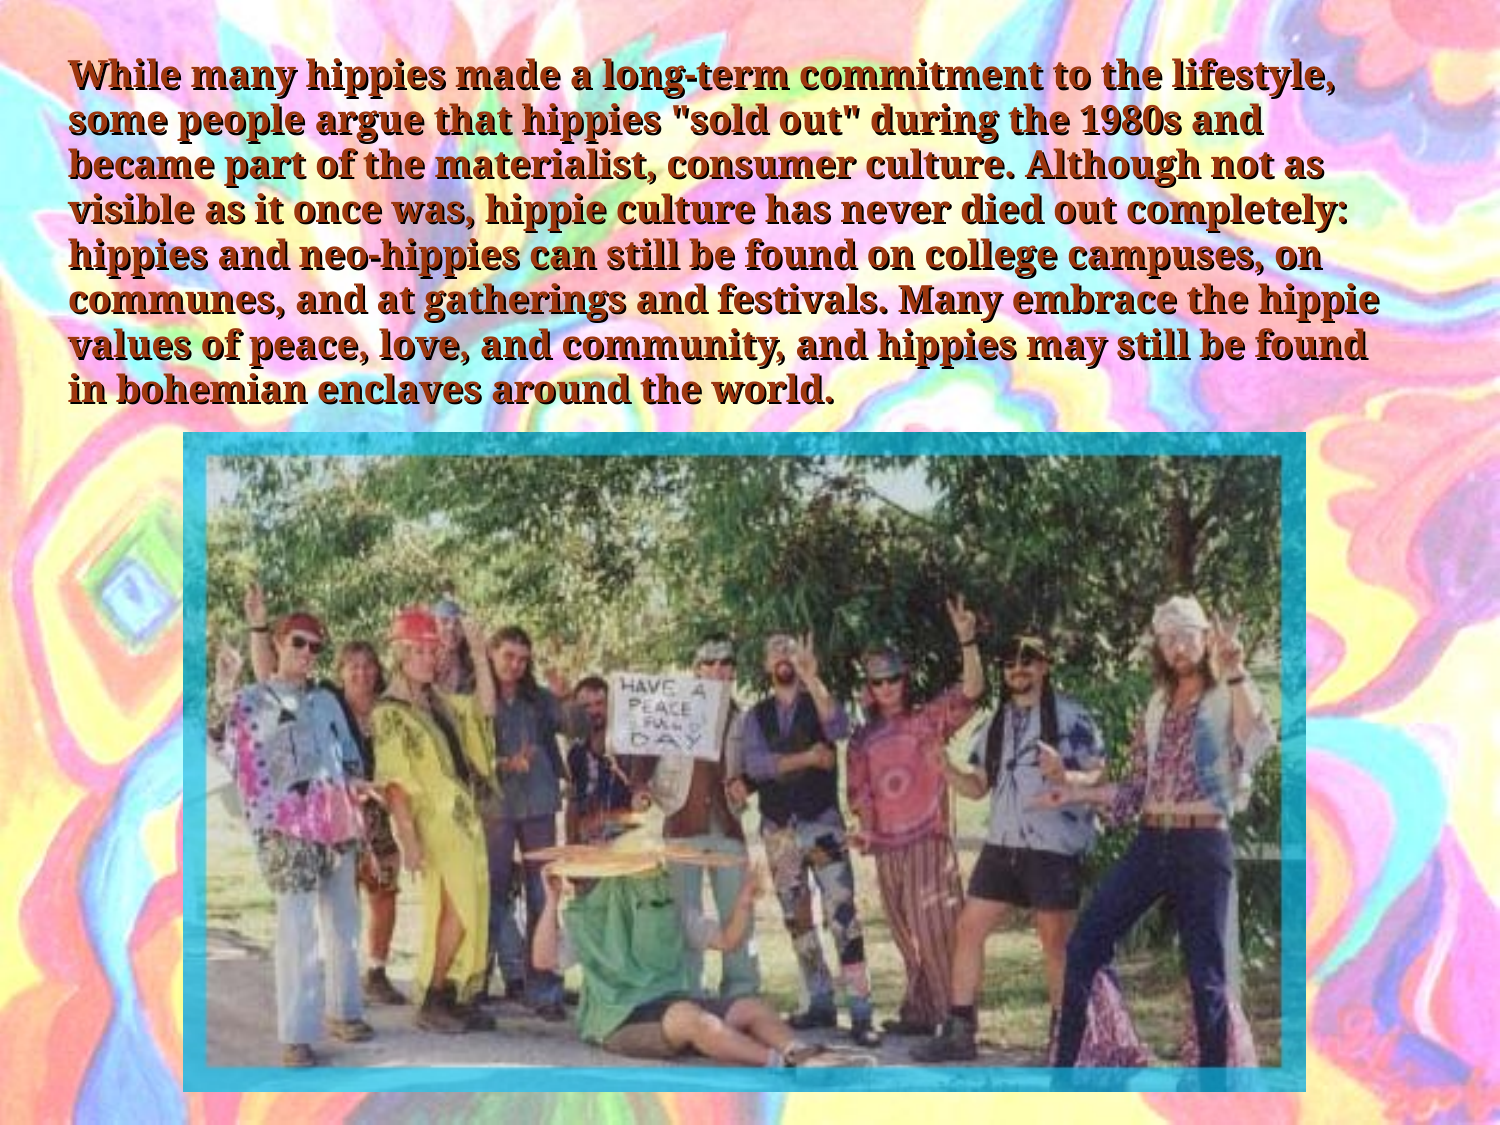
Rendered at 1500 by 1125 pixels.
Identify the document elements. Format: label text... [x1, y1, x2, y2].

text_box While many hippies made a long-term commitment to the lifestyle, some people argue that hippies "sold out" during the 1980s and became part of the materialist, consumer culture. Although not as visible as it once was, hippie culture has never died out completely: hippies and neo-hippies can still be found on college campuses, on communes, and at gatherings and festivals. Many embrace the hippie values of peace, love, and community, and hippies may still be found in bohemian enclaves around the world. [53, 42, 1412, 419]
picture [0, 0, 1500, 1125]
